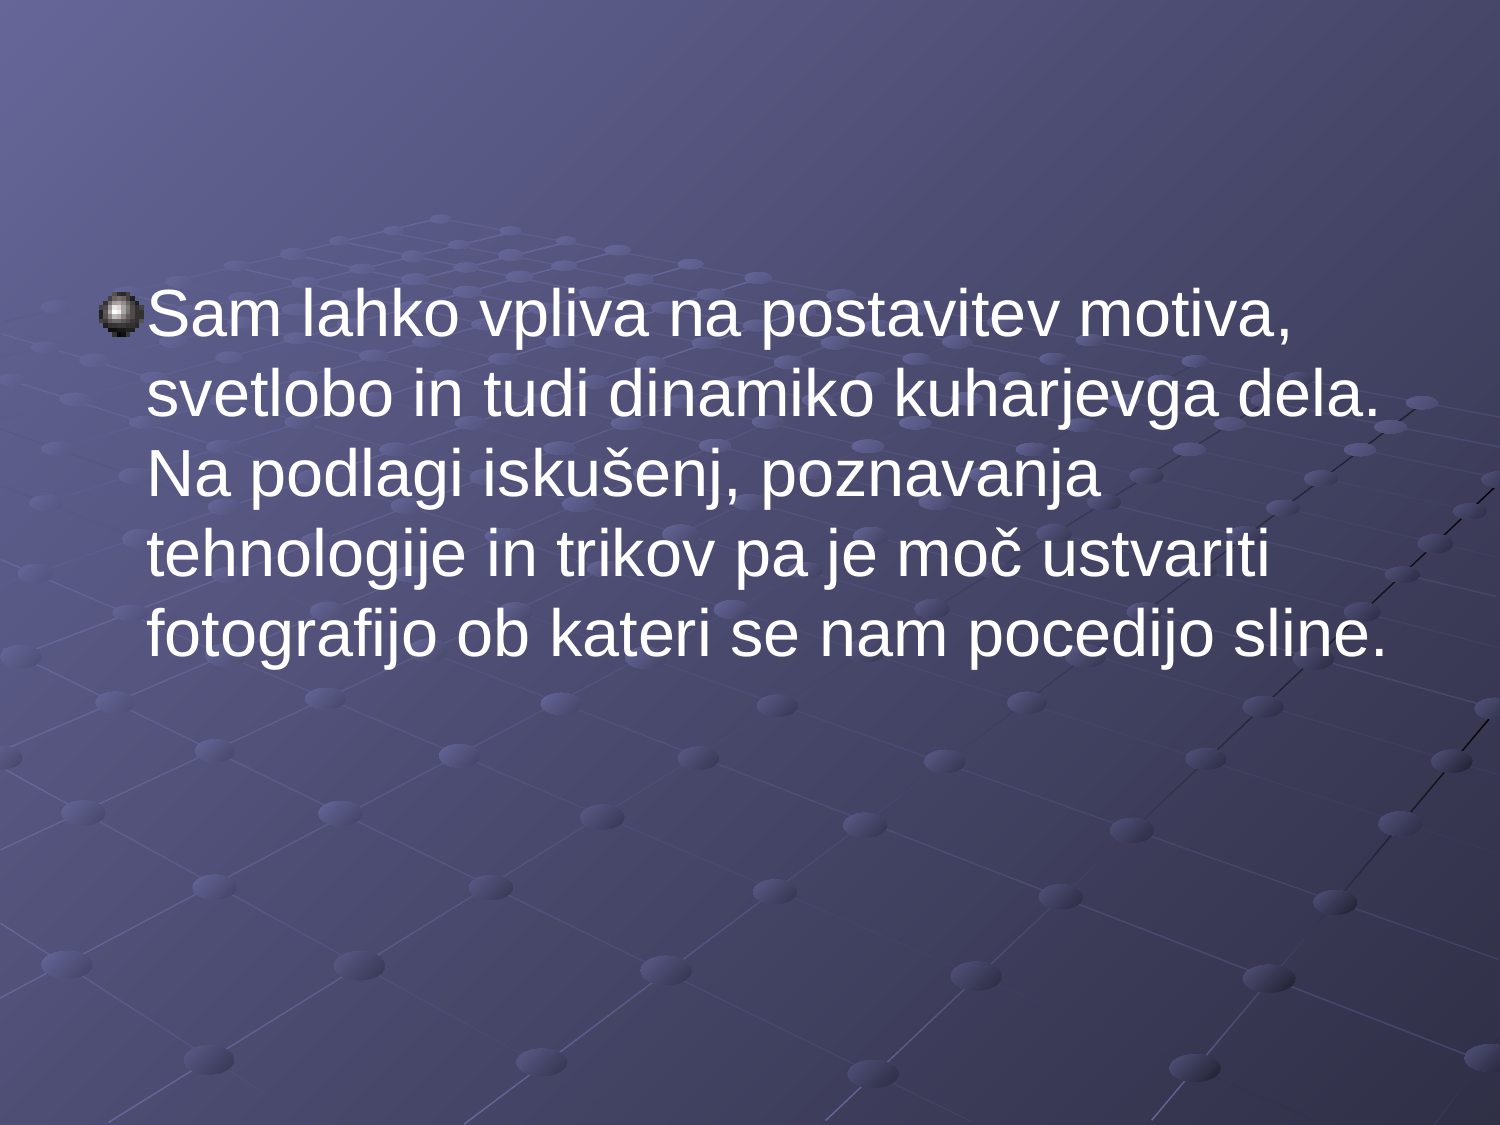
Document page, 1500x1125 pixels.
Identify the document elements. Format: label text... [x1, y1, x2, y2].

list Sam lahko vpliva na postavitev motiva, svetlobo in tudi dinamiko kuharjevga dela. Na podlagi iskušenj, poznavanja tehnologije in trikov pa je moč ustvariti fotografijo ob kateri se nam pocedijo sline. [75, 262, 1425, 1007]
